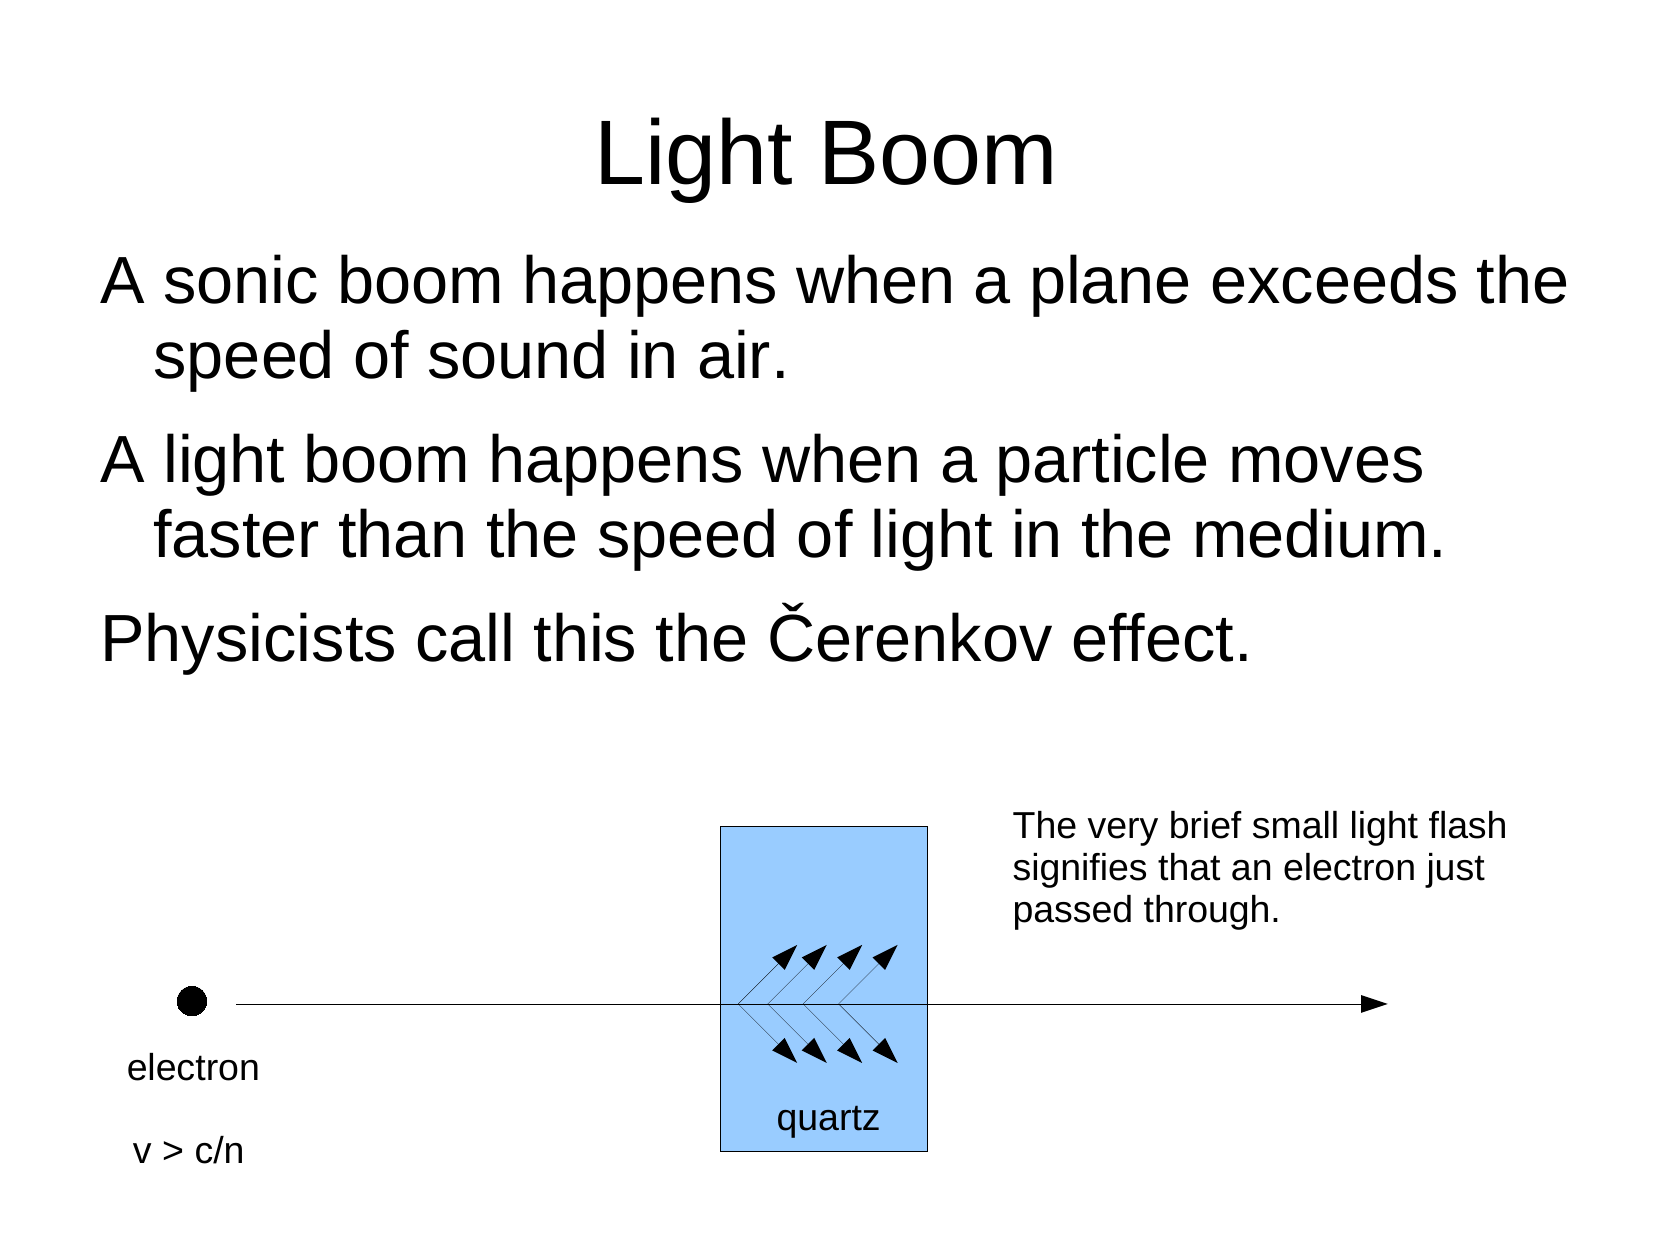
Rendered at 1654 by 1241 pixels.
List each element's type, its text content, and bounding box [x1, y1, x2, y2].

text_box v > c/n [118, 1122, 260, 1184]
text_box [720, 1005, 928, 1152]
text_box quartz [761, 1089, 896, 1151]
title Light Boom [82, 49, 1571, 242]
text_box [177, 986, 207, 1016]
list A sonic boom happens when a plane exceeds the speed of sound in air. A light boom happens when a particle moves faster than the speed of light in the medium. Physicists call this the Čerenkov effect. [82, 242, 1571, 718]
text_box electron [112, 1039, 275, 1101]
text_box The very brief small light flash signifies that an electron just passed through. [998, 797, 1523, 952]
text_box [720, 826, 928, 1004]
